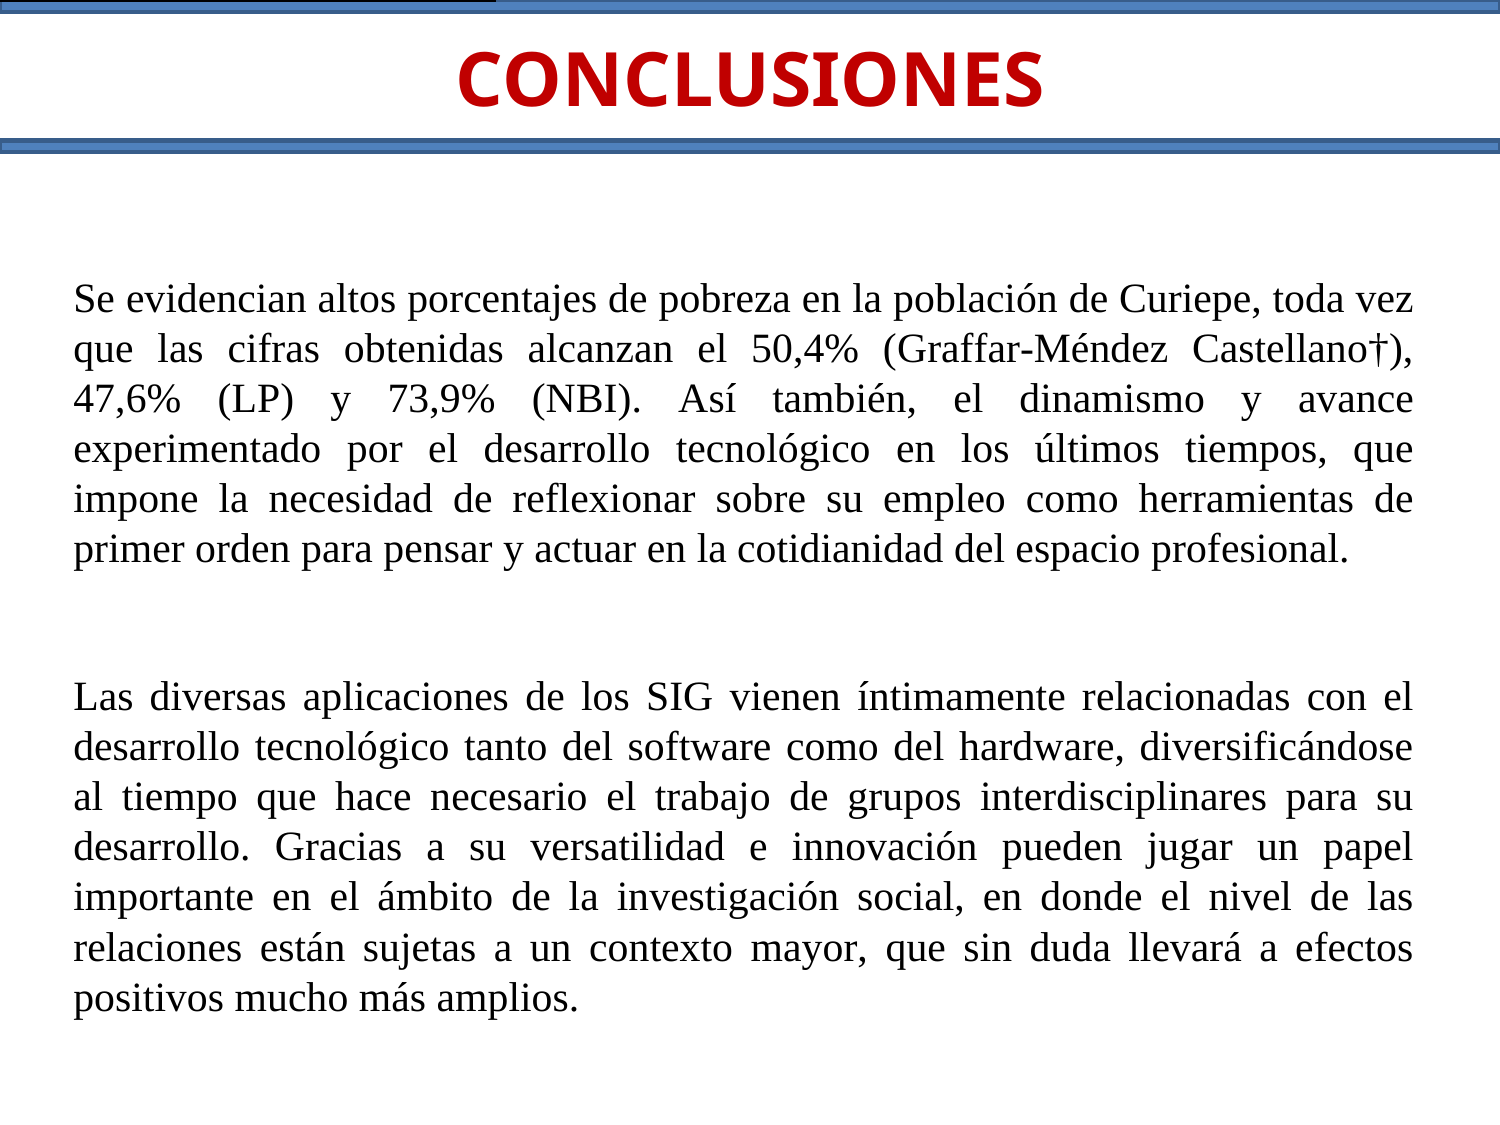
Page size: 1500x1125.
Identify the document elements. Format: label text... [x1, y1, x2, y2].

text_box Las diversas aplicaciones de los SIG vienen íntimamente relacionadas con el desarrollo tecnológico tanto del software como del hardware, diversificándose al tiempo que hace necesario el trabajo de grupos interdisciplinares para su desarrollo. Gracias a su versatilidad e innovación pueden jugar un papel importante en el ámbito de la investigación social, en donde el nivel de las relaciones están sujetas a un contexto mayor, que sin duda llevará a efectos positivos mucho más amplios. [58, 661, 1430, 1028]
text_box [0, 0, 1500, 12]
text_box [0, 140, 1500, 153]
text_box Se evidencian altos porcentajes de pobreza en la población de Curiepe, toda vez que las cifras obtenidas alcanzan el 50,4% (Graffar-Méndez Castellano†), 47,6% (LP) y 73,9% (NBI). Así también, el dinamismo y avance experimentado por el desarrollo tecnológico en los últimos tiempos, que impone la necesidad de reflexionar sobre su empleo como herramientas de primer orden para pensar y actuar en la cotidianidad del espacio profesional. [58, 262, 1430, 579]
text_box CONCLUSIONES [246, 23, 1254, 129]
